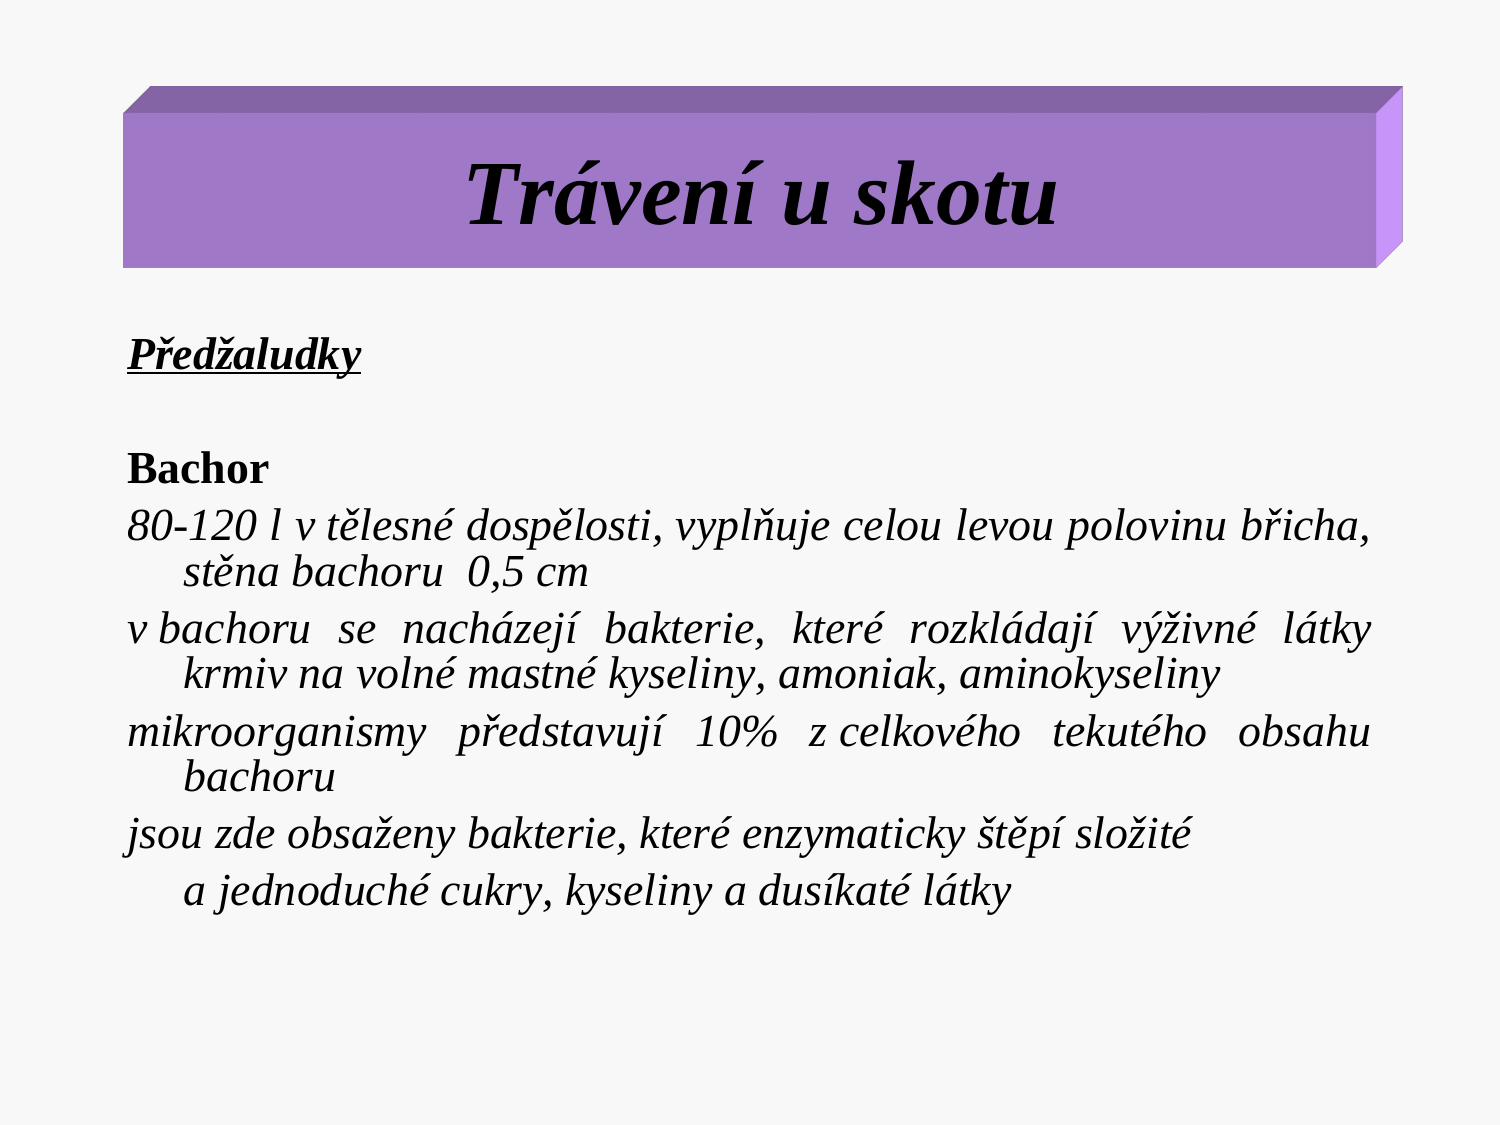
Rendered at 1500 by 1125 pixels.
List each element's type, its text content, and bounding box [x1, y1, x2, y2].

text_box [1388, 86, 1402, 254]
list Předžaludky Bachor 80-120 l v tělesné dospělosti, vyplňuje celou levou polovinu břicha, stěna bachoru 0,5 cm v bachoru se nacházejí bakterie, které rozkládají výživné látky krmiv na volné mastné kyseliny, amoniak, aminokyseliny mikroorganismy představují 10% z celkového tekutého obsahu bachoru jsou zde obsaženy bakterie, které enzymaticky štěpí složité a jednoduché cukry, kyseliny a dusíkaté látky [112, 367, 1388, 1125]
title Trávení u skotu [112, 21, 1388, 367]
